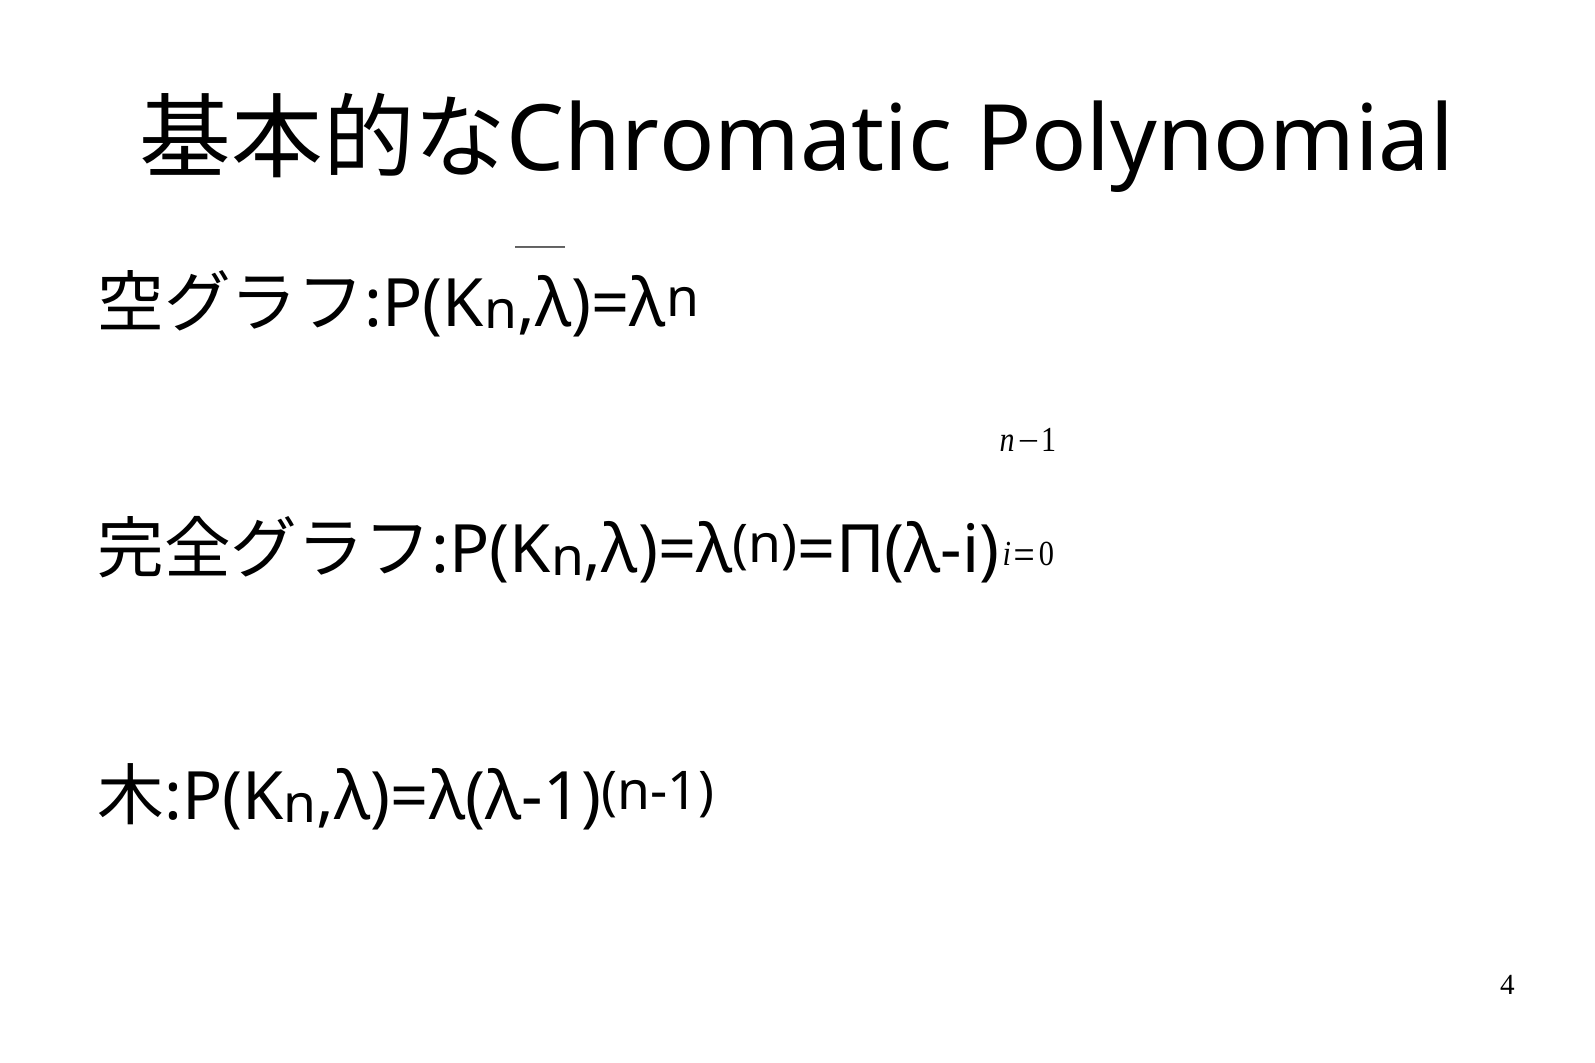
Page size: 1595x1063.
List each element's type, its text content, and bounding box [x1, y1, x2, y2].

chart [992, 420, 1063, 461]
chart [503, 218, 577, 253]
title 基本的なChromatic Polynomial [79, 42, 1515, 220]
chart [994, 534, 1061, 575]
list 空グラフ:P(Kn,λ)=λn 完全グラフ:P(Kn,λ)=λ(n)=П(λ-i) 木:P(Kn,λ)=λ(λ-1)(n-1) [79, 248, 1515, 951]
